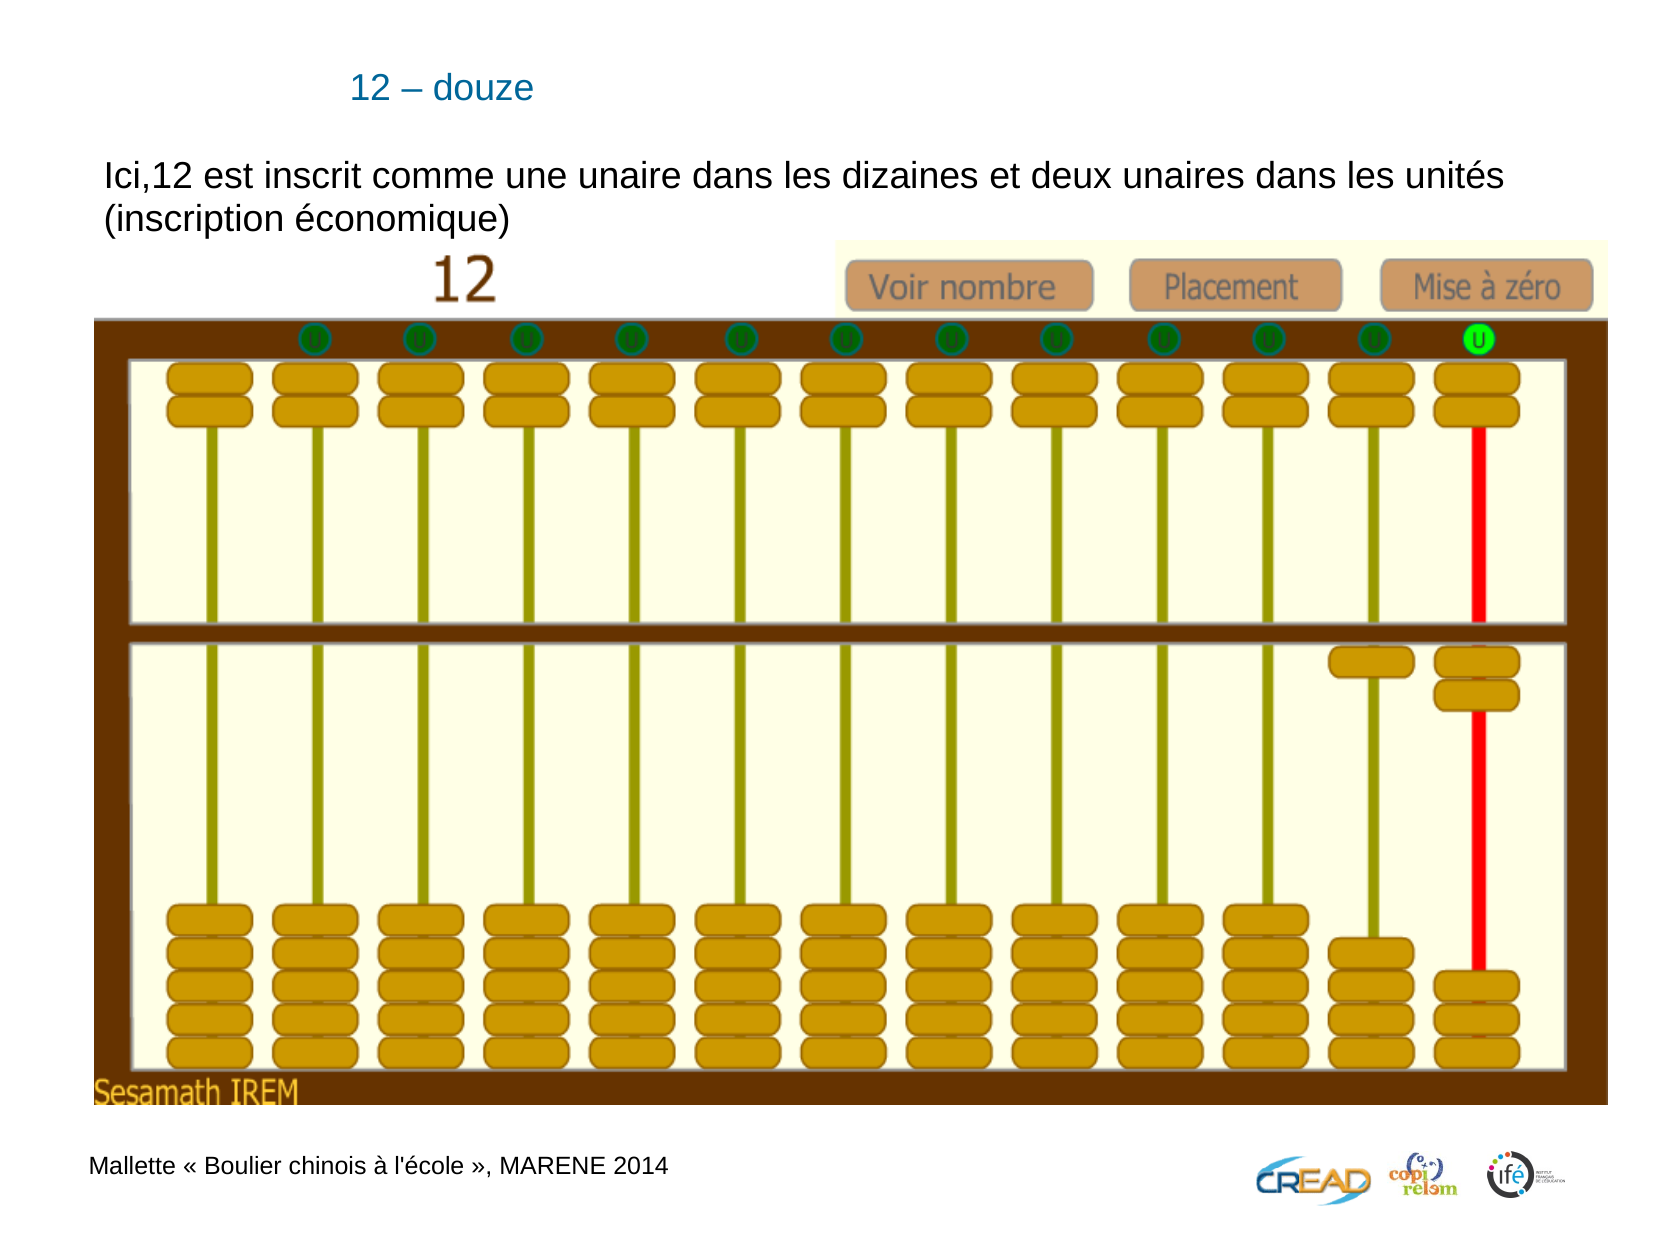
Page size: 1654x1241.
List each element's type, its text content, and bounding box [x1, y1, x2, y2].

picture [1387, 1151, 1461, 1197]
picture [94, 240, 1608, 1105]
text_box 12 – douze [334, 59, 916, 116]
text_box Ici,12 est inscrit comme une unaire dans les dizaines et deux unaires dans les unités (inscription économique) [88, 147, 1595, 247]
picture [1487, 1151, 1565, 1198]
picture [1251, 1151, 1377, 1211]
